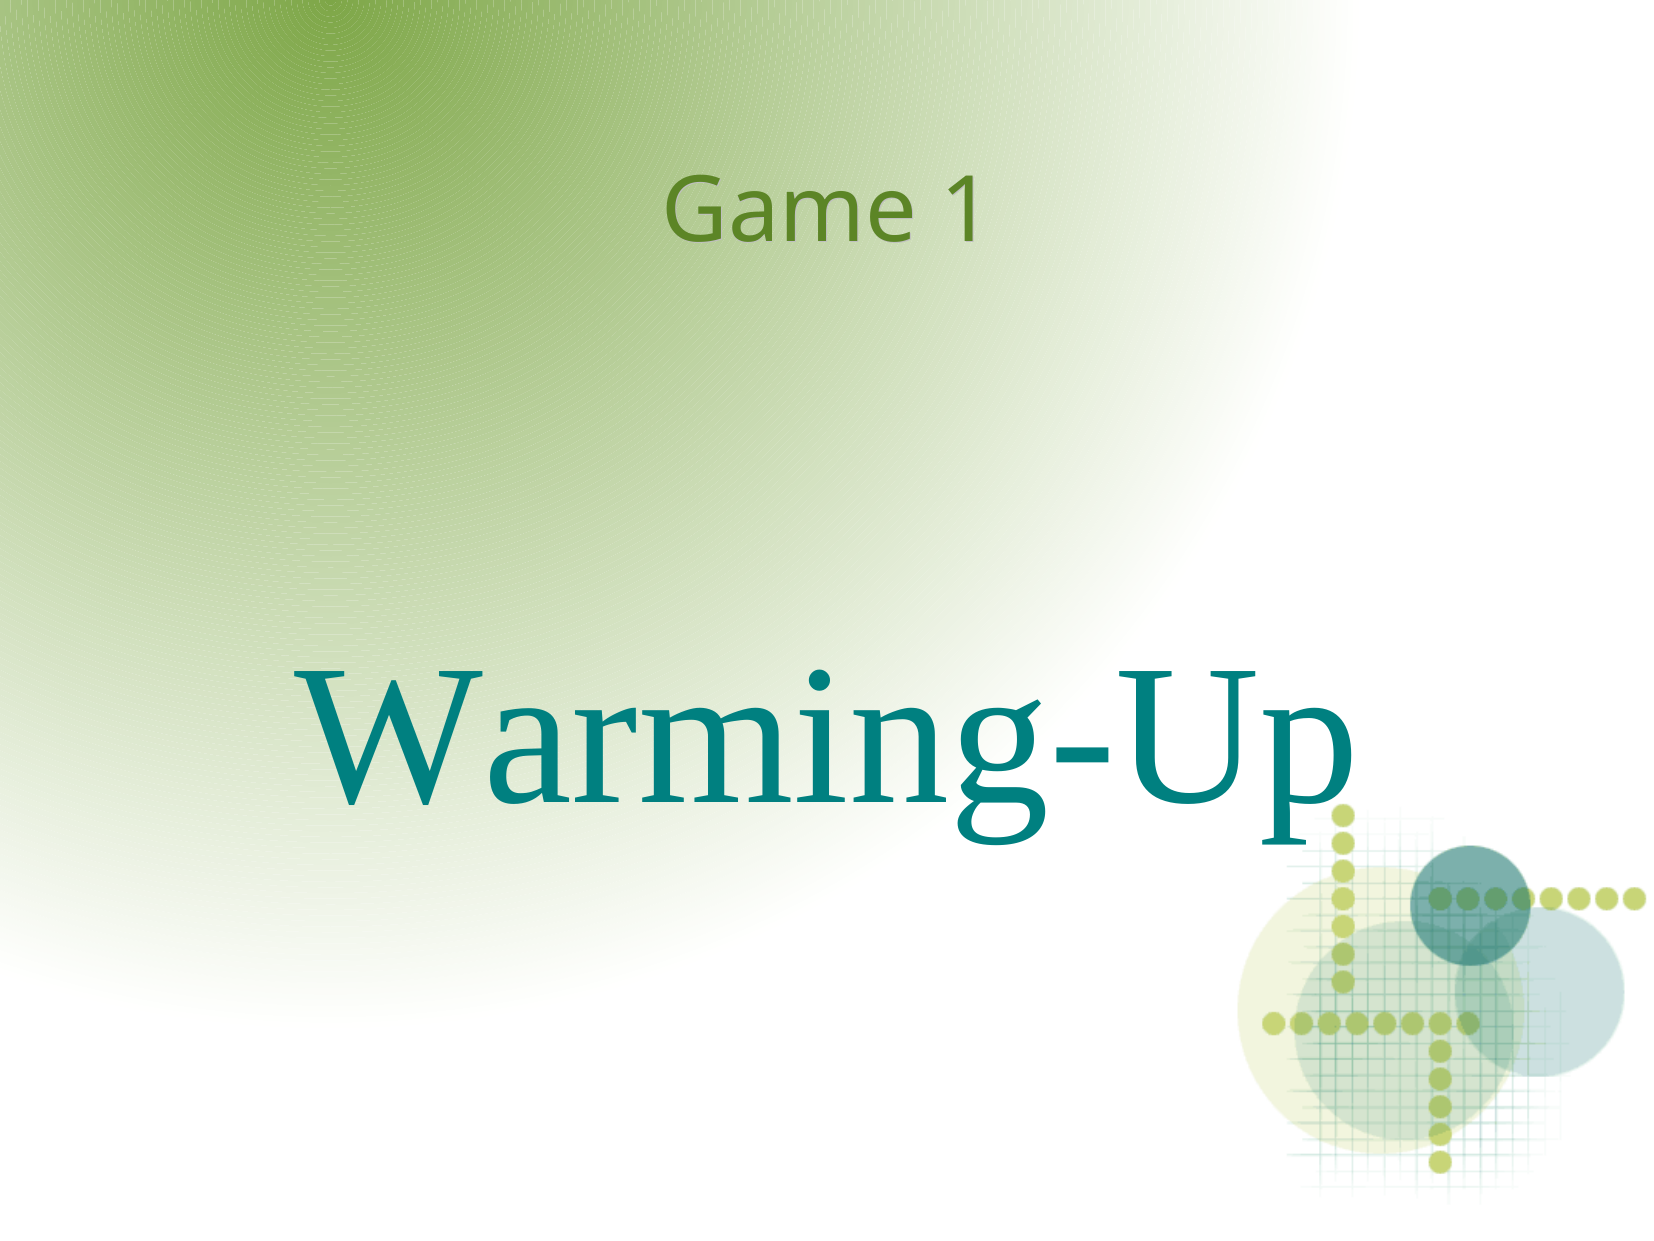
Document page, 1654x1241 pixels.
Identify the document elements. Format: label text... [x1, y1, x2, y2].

title Game 1 [121, 110, 1534, 303]
picture [1224, 792, 1654, 1211]
subtitle Warming-Up [121, 344, 1534, 1127]
